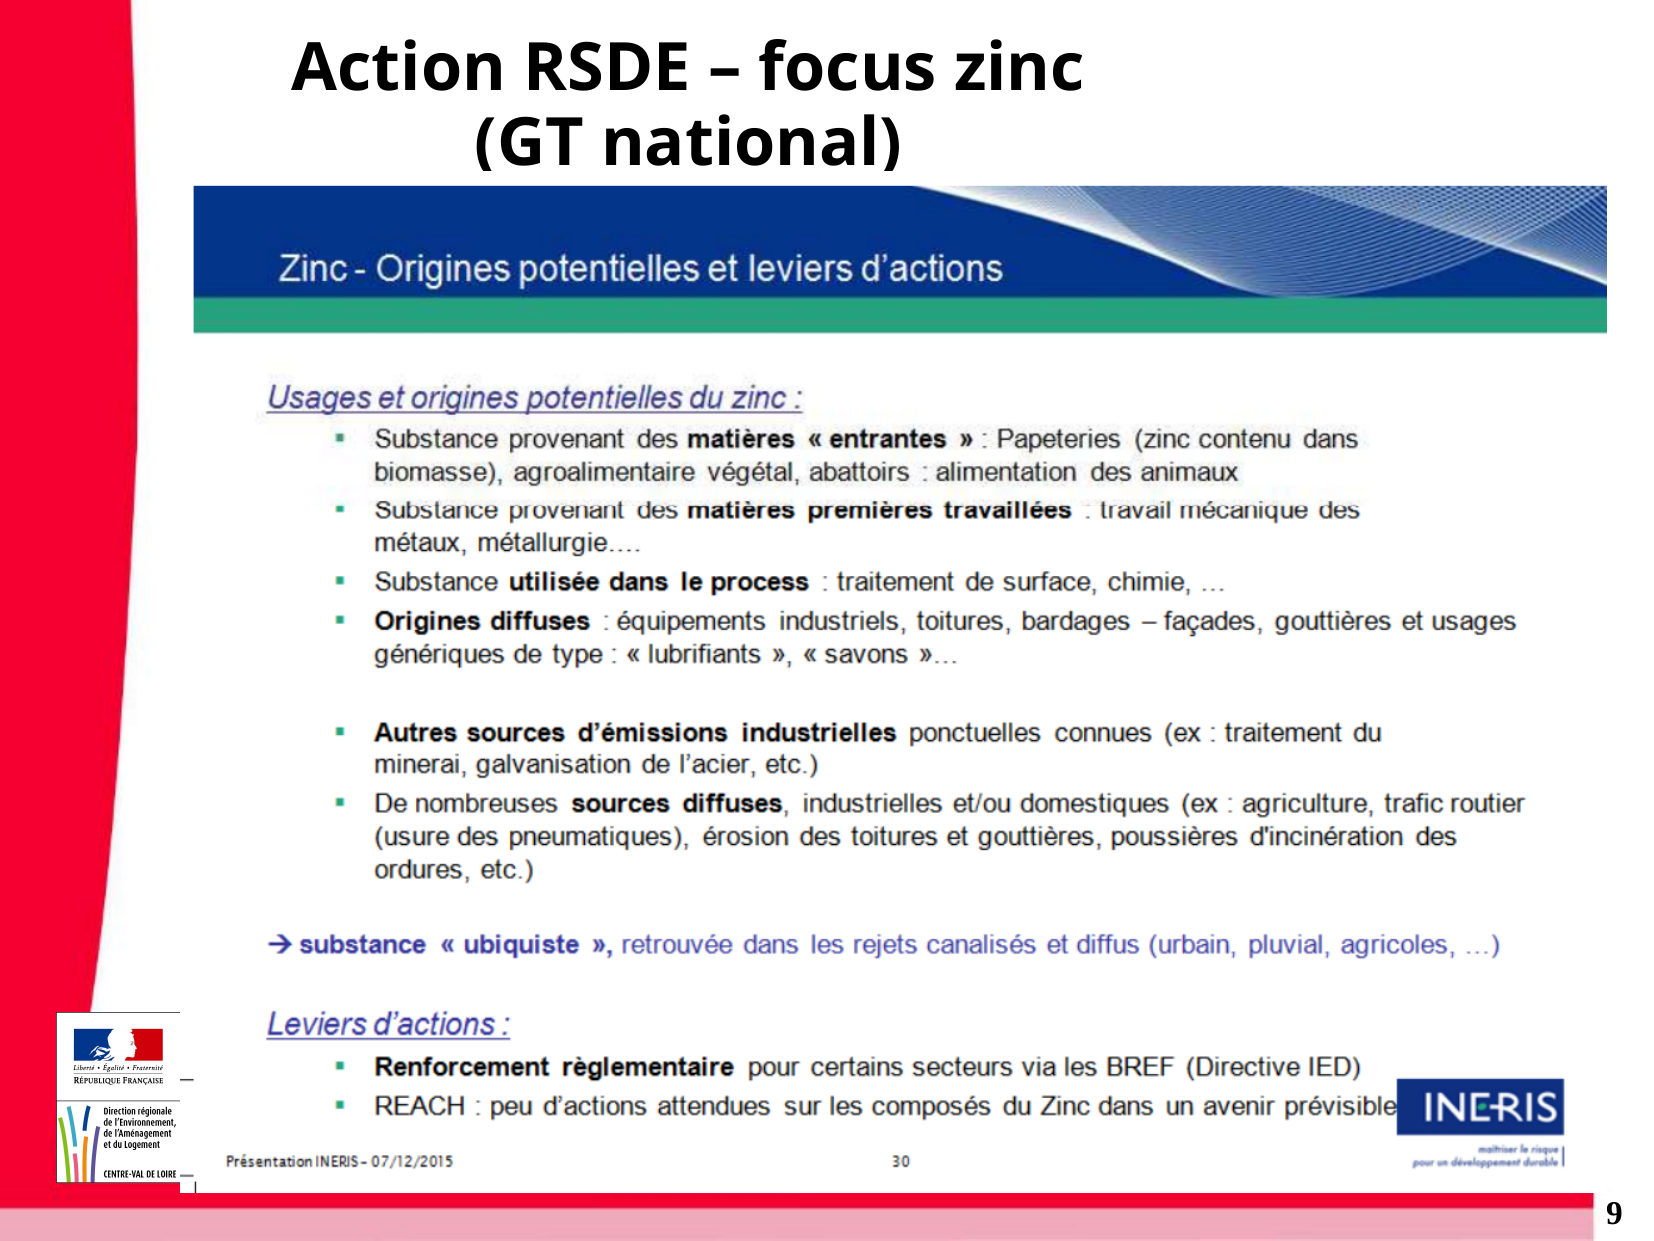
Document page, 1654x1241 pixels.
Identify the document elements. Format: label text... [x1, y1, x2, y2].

picture [0, 0, 1653, 1241]
text_box Action RSDE – focus zinc (GT national) [259, 23, 1118, 171]
